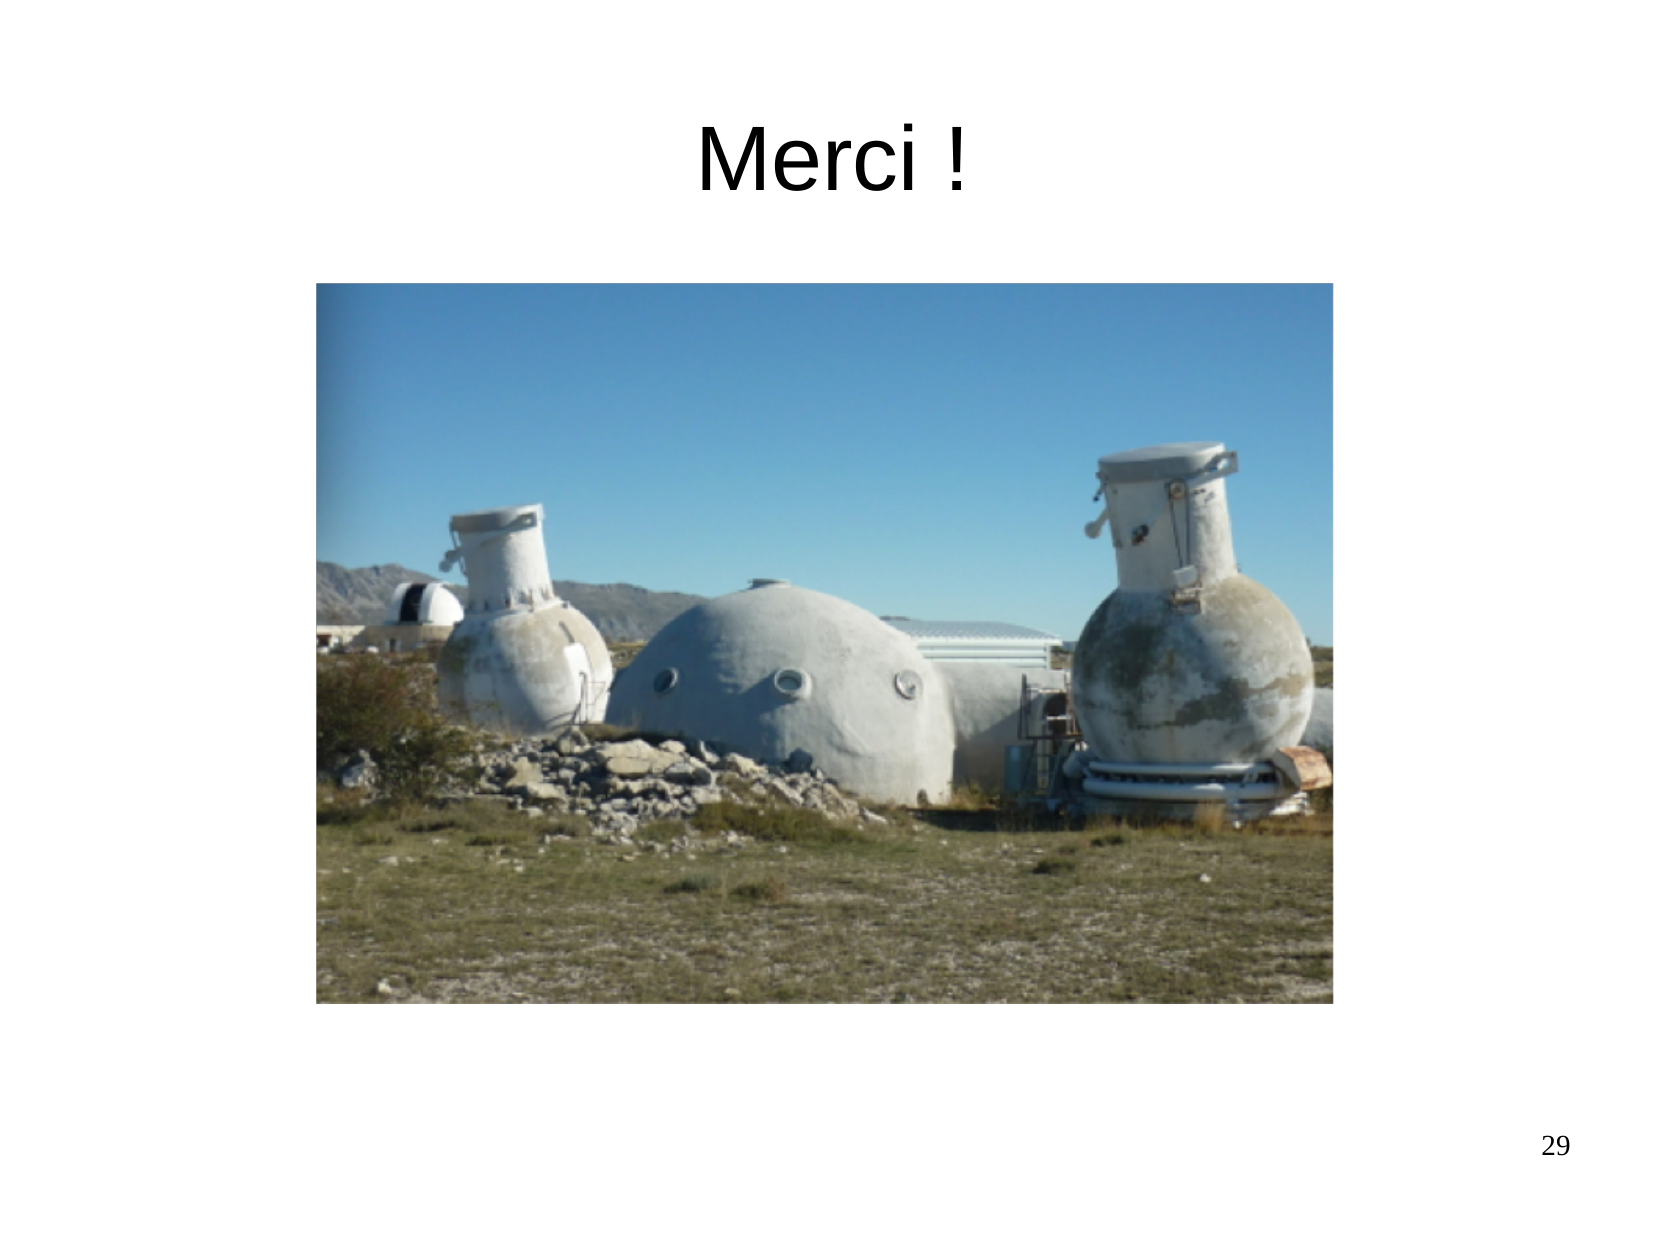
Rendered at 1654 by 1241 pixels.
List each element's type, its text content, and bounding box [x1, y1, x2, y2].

title Merci ! [88, 55, 1577, 263]
picture [315, 282, 1335, 1004]
